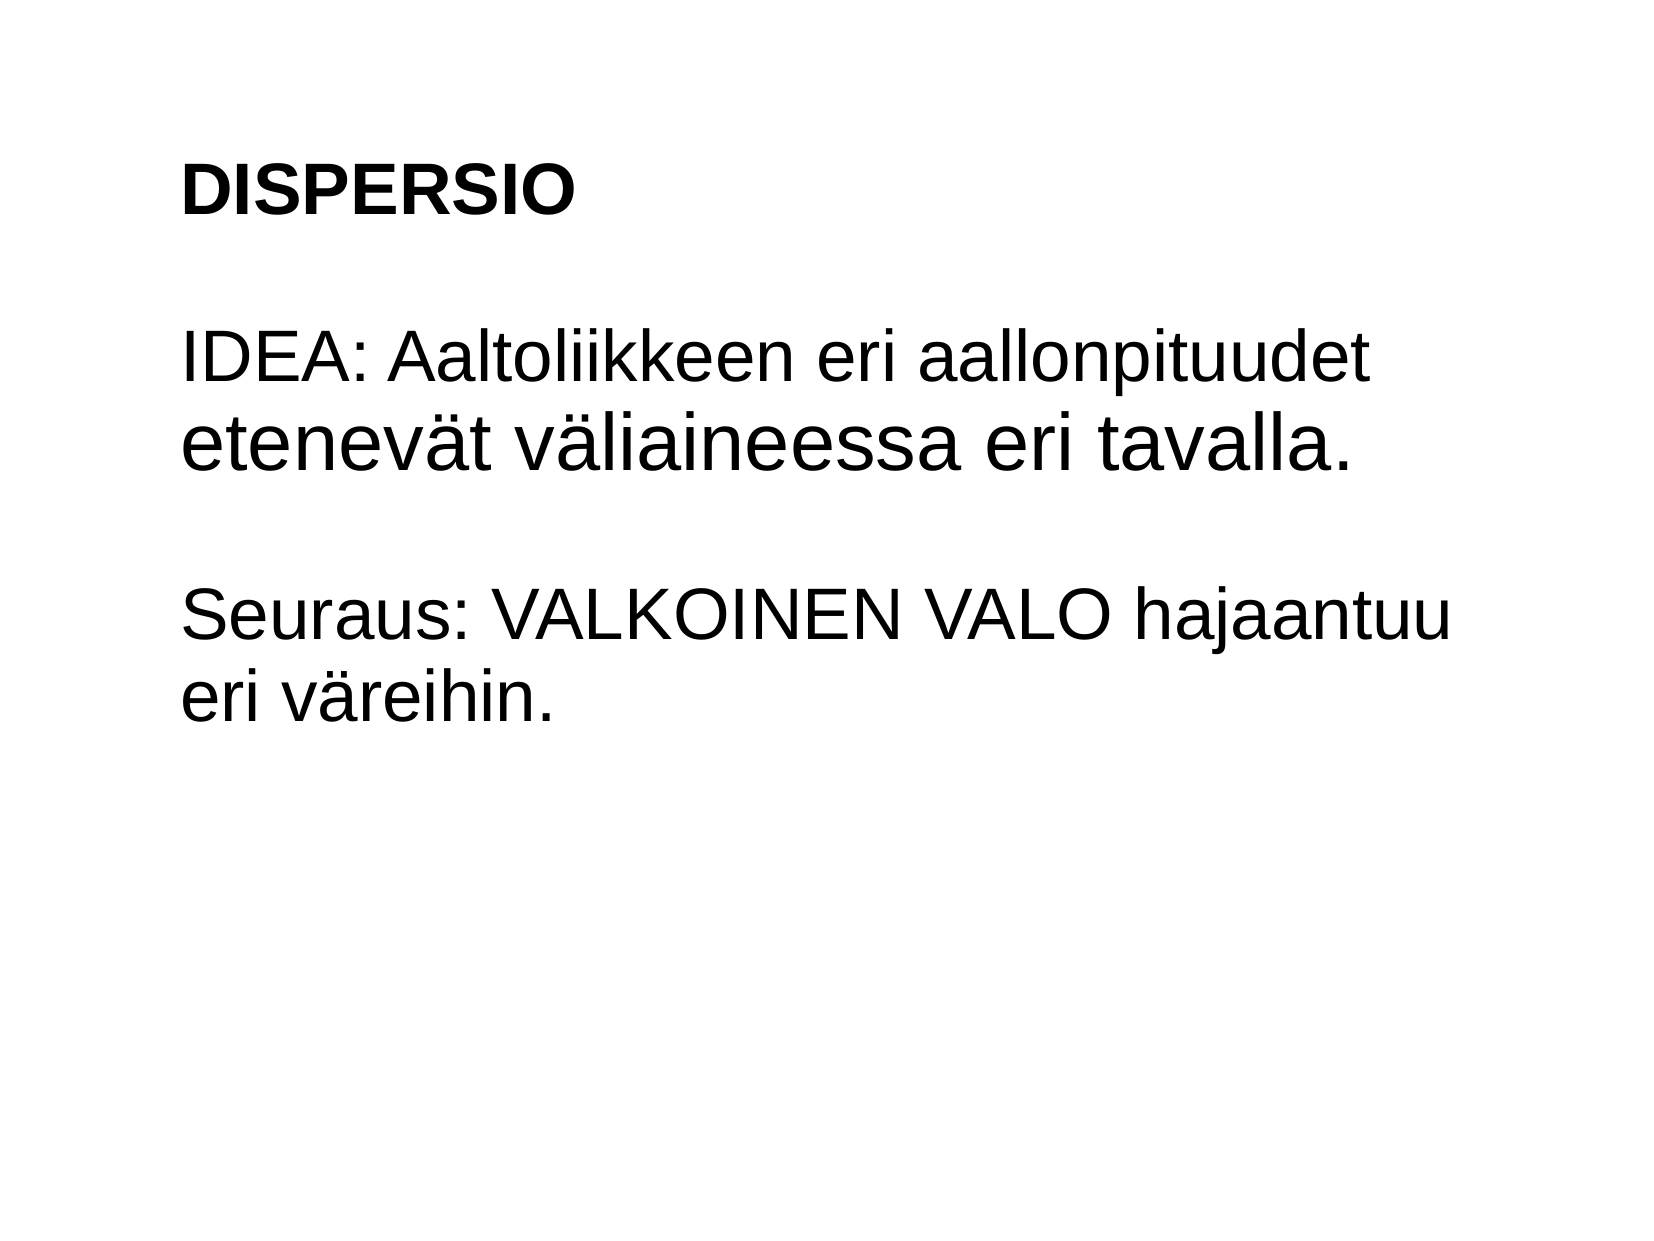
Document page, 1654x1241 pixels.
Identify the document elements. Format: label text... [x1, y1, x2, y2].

text_box DISPERSIO IDEA: Aaltoliikkeen eri aallonpituudet etenevät väliaineessa eri tavalla. Seuraus: VALKOINEN VALO hajaantuu eri väreihin. [165, 141, 1490, 745]
